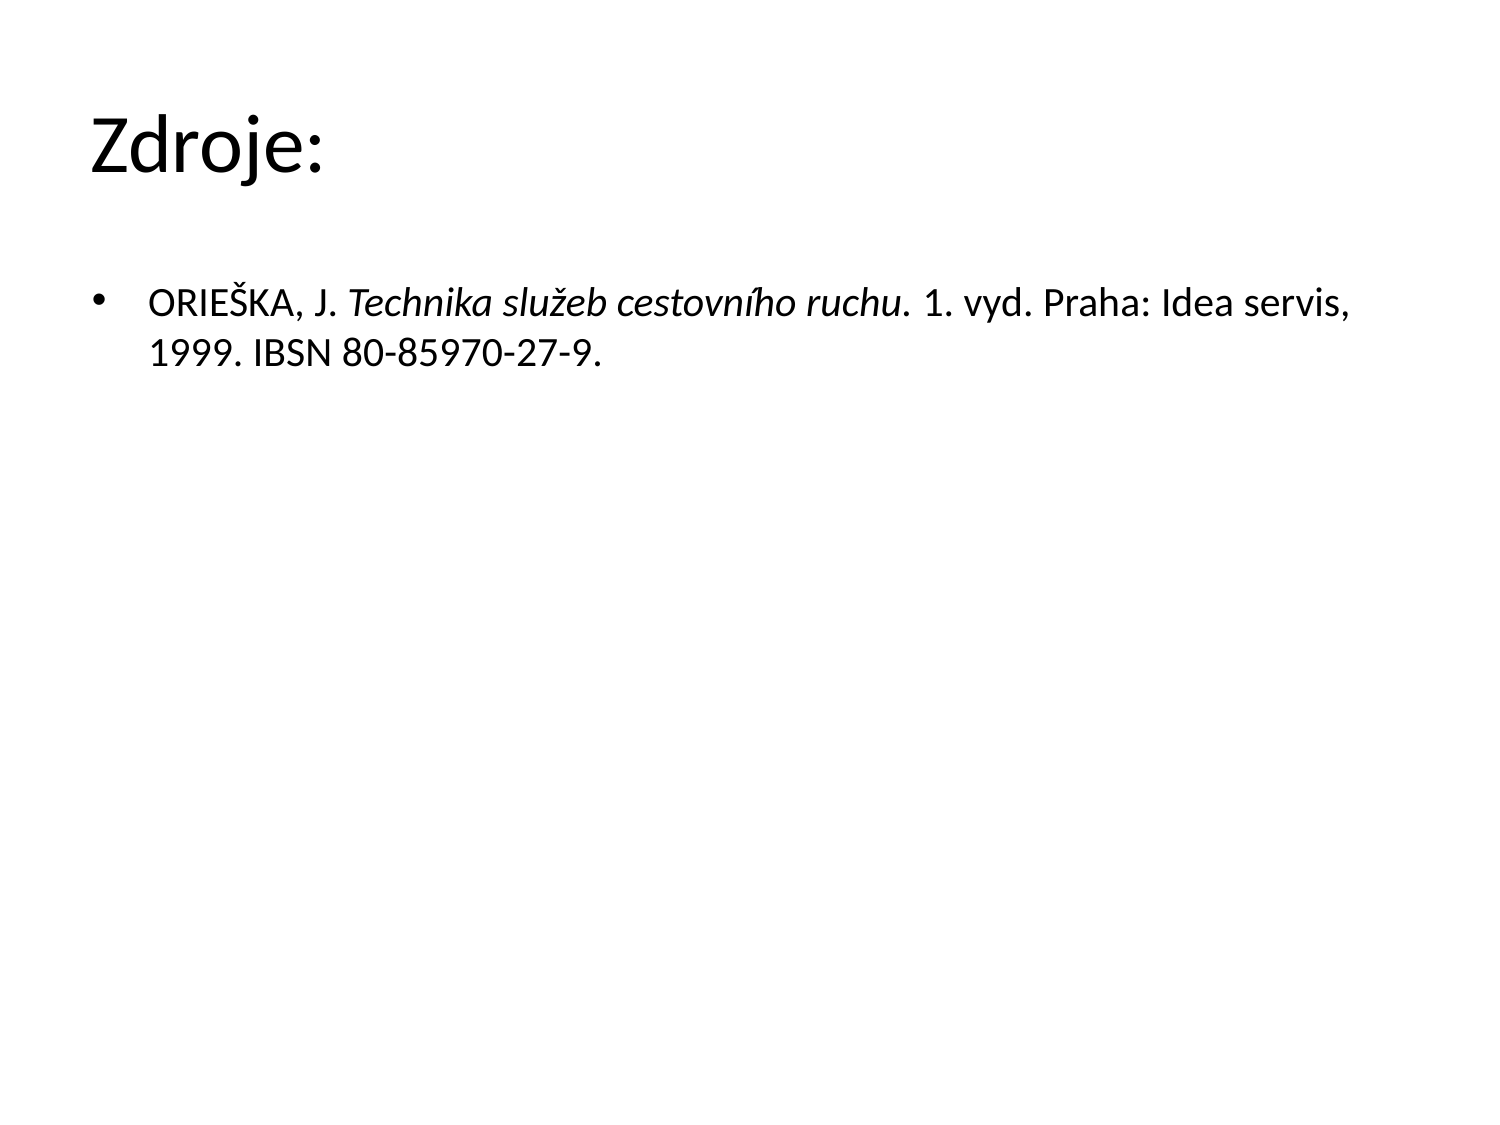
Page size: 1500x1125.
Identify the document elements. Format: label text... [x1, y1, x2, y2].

list ORIEŠKA, J. Technika služeb cestovního ruchu. 1. vyd. Praha: Idea servis, 1999. IBSN 80-85970-27-9. [76, 267, 1427, 1010]
title Zdroje: [75, 45, 1426, 233]
